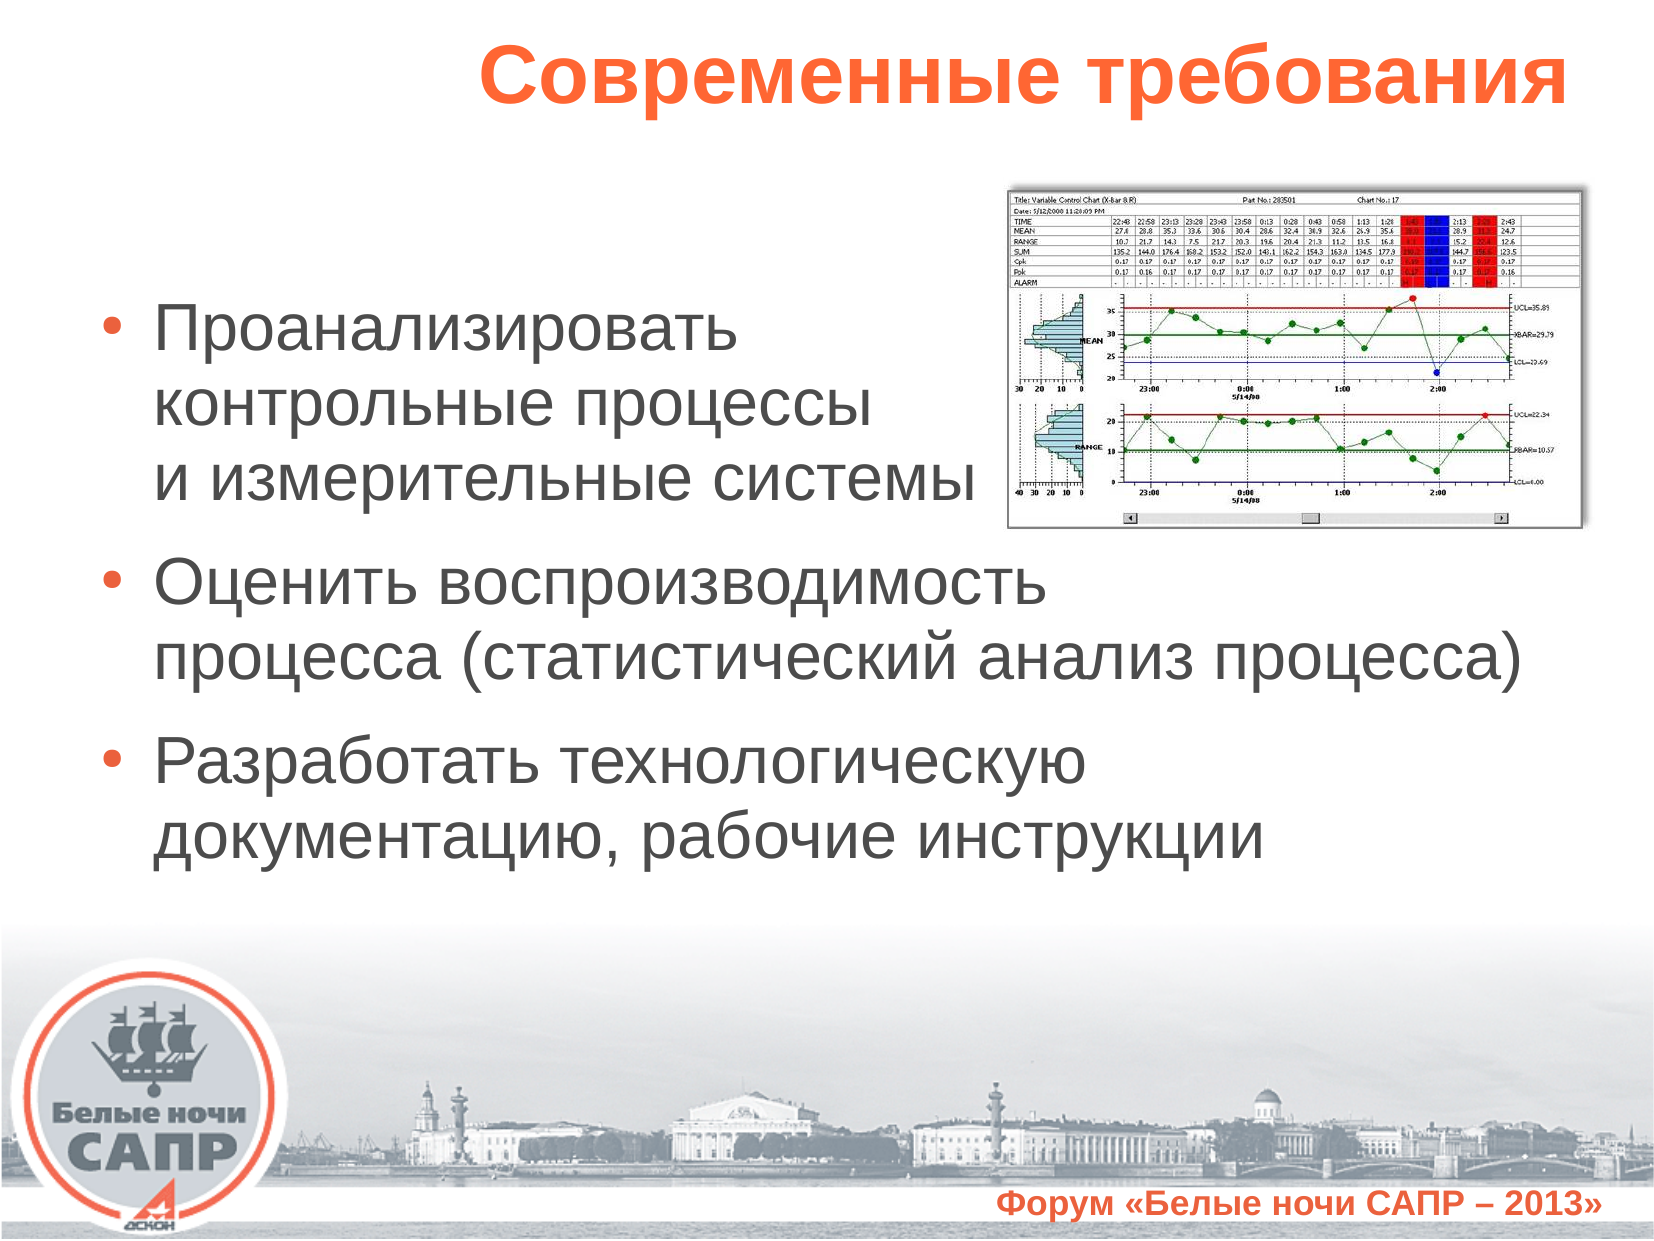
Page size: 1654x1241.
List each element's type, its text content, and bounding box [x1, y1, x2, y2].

picture [1, 0, 1654, 1239]
title Современные требования [82, 25, 1571, 125]
list Проанализировать контрольные процессы и измерительные системы Оценить воспроизводимость процесса (статистический анализ процесса) Разработать технологическую документацию, рабочие инструкции [82, 290, 1536, 1109]
